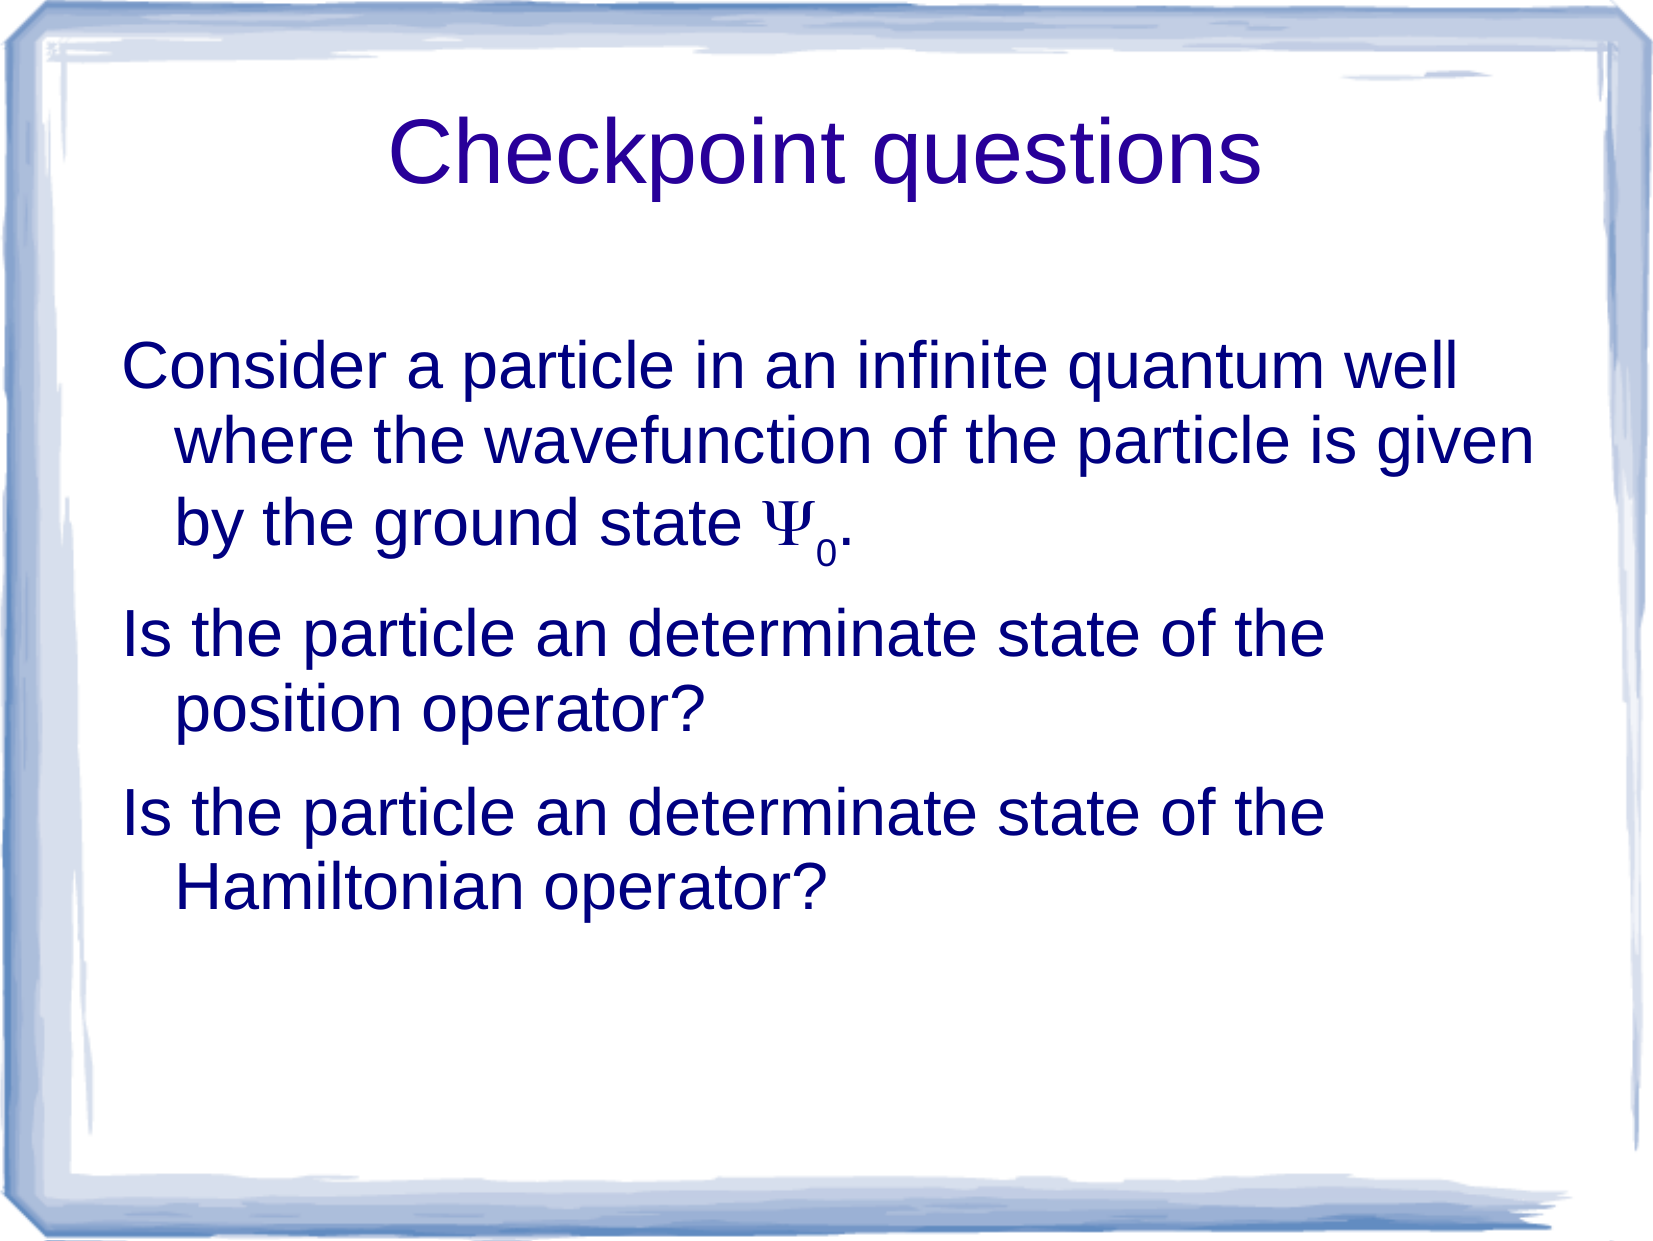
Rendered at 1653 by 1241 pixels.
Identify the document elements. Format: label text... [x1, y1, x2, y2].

picture [0, 0, 1653, 1241]
list Consider a particle in an infinite quantum well where the wavefunction of the particle is given by the ground state Y0. Is the particle an determinate state of the position operator? Is the particle an determinate state of the Hamiltonian operator? [117, 324, 1570, 1236]
title Checkpoint questions [82, 49, 1570, 256]
